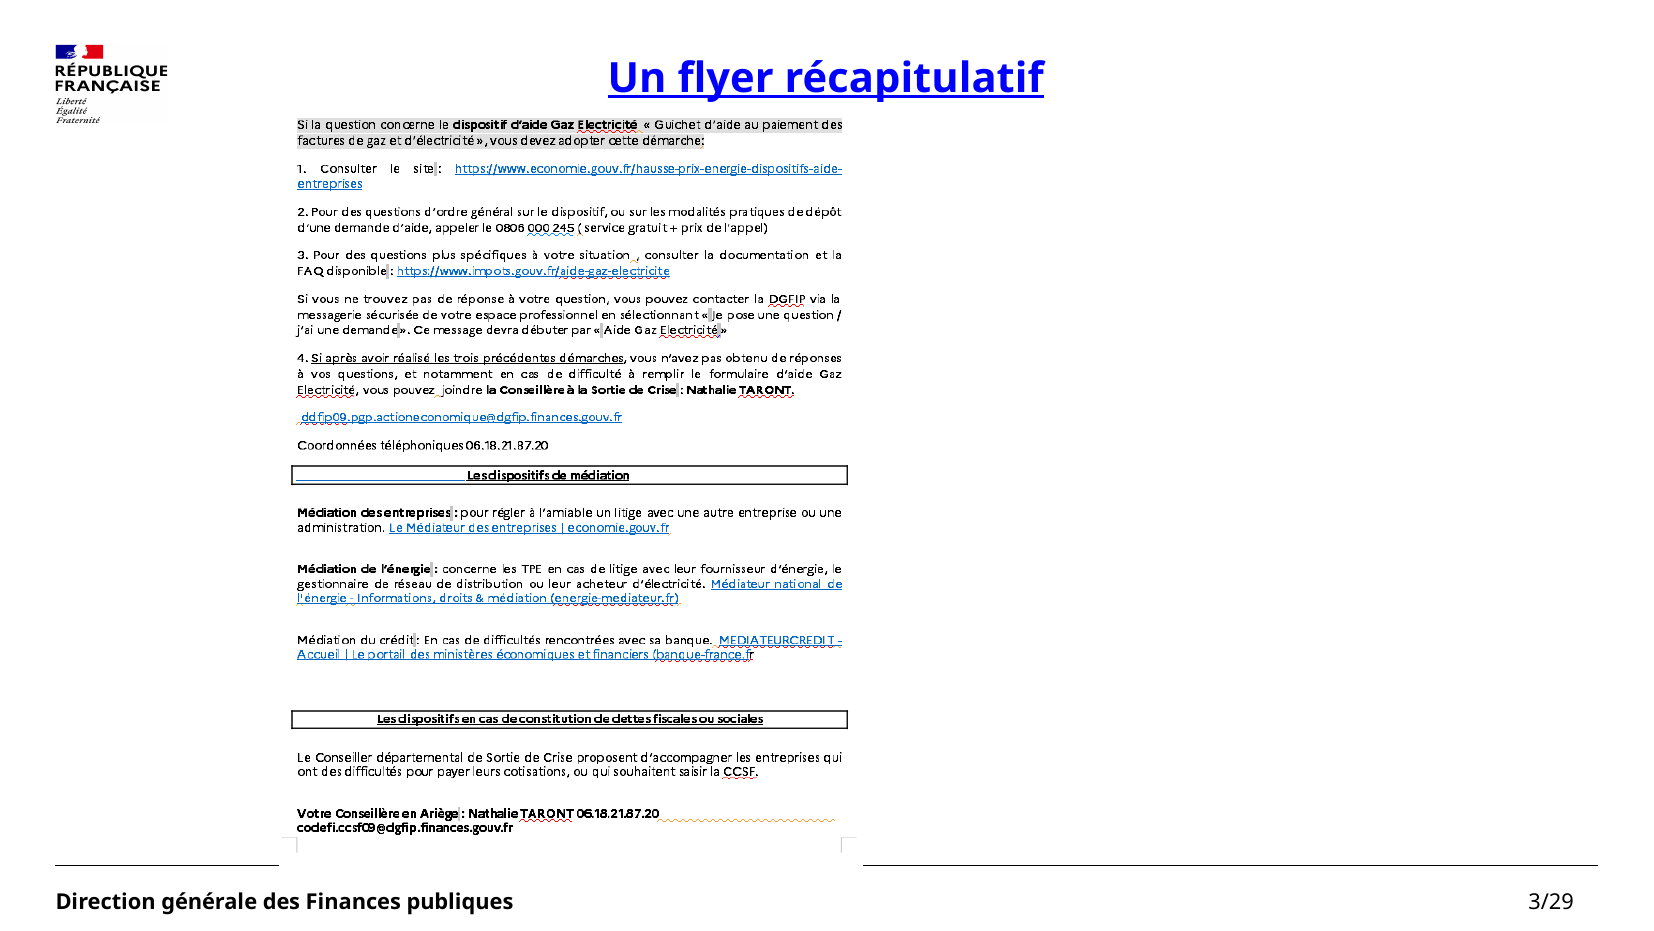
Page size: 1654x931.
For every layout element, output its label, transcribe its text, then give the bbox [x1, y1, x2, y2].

list Un flyer récapitulatif [39, 47, 1583, 189]
picture [279, 106, 863, 867]
